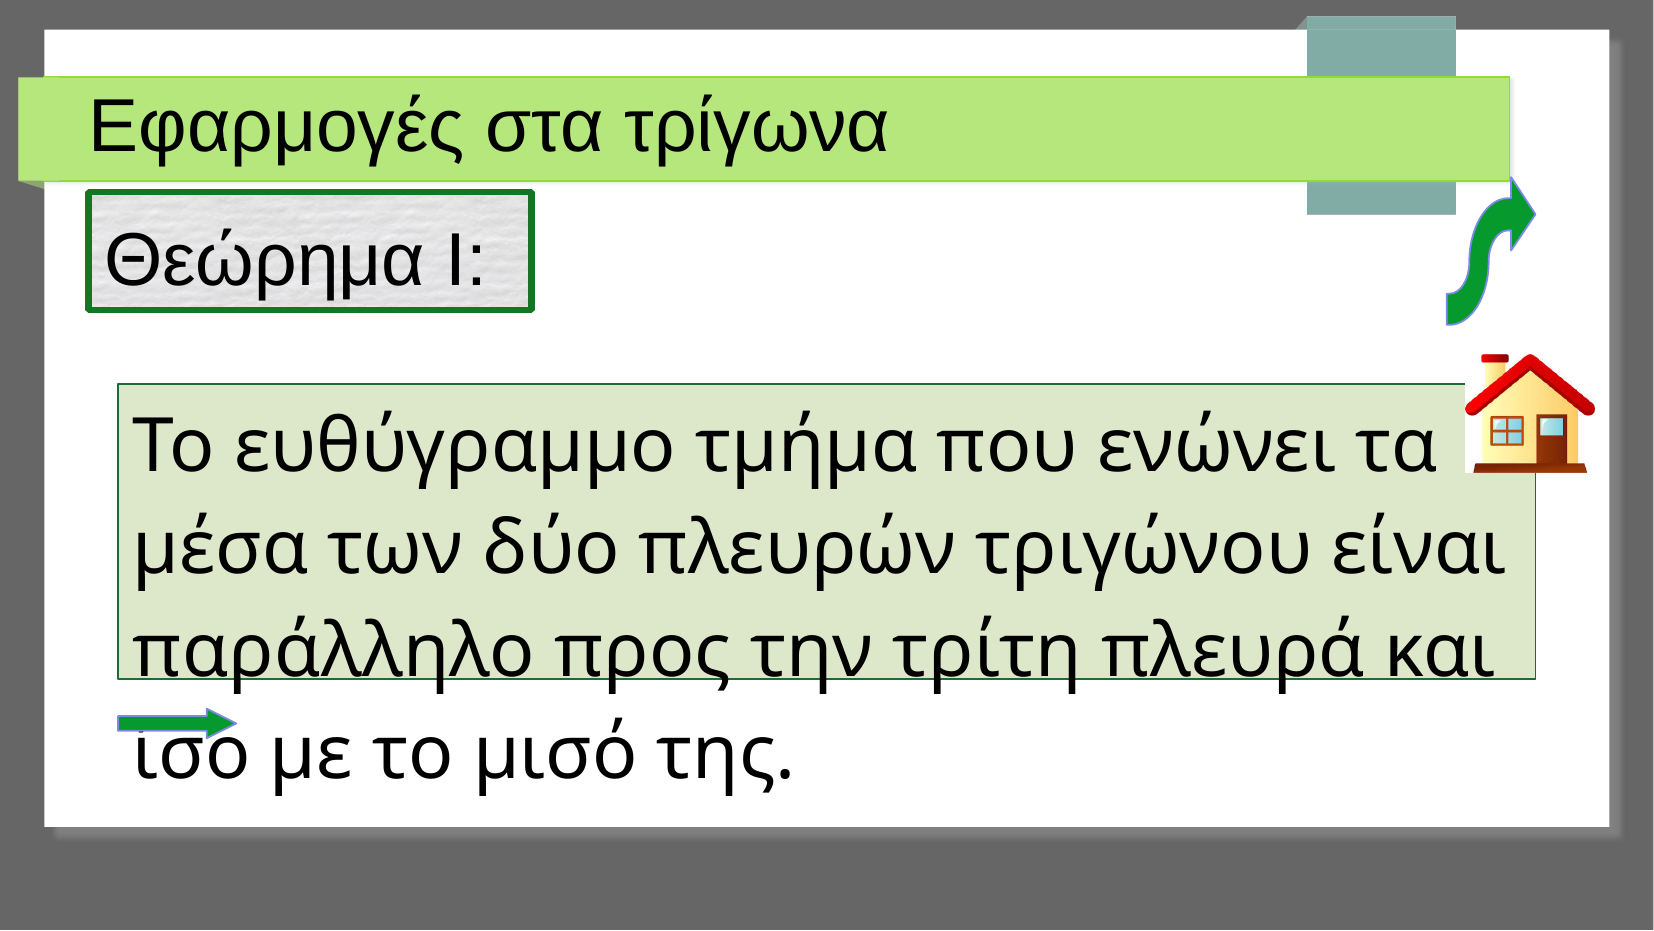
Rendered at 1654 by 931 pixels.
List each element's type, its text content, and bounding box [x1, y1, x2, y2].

subtitle Θεώρημα Ι: [88, 191, 532, 311]
text_box [118, 708, 237, 739]
title Εφαρμογές στα τρίγωνα [88, 73, 1506, 178]
picture [1465, 354, 1595, 473]
text_box [1446, 177, 1536, 325]
text_box Το ευθύγραμμο τμήμα που ενώνει τα μέσα των δύο πλευρών τριγώνου είναι παράλληλο προς την τρίτη πλευρά και ίσο με το μισό της. [118, 383, 1536, 680]
